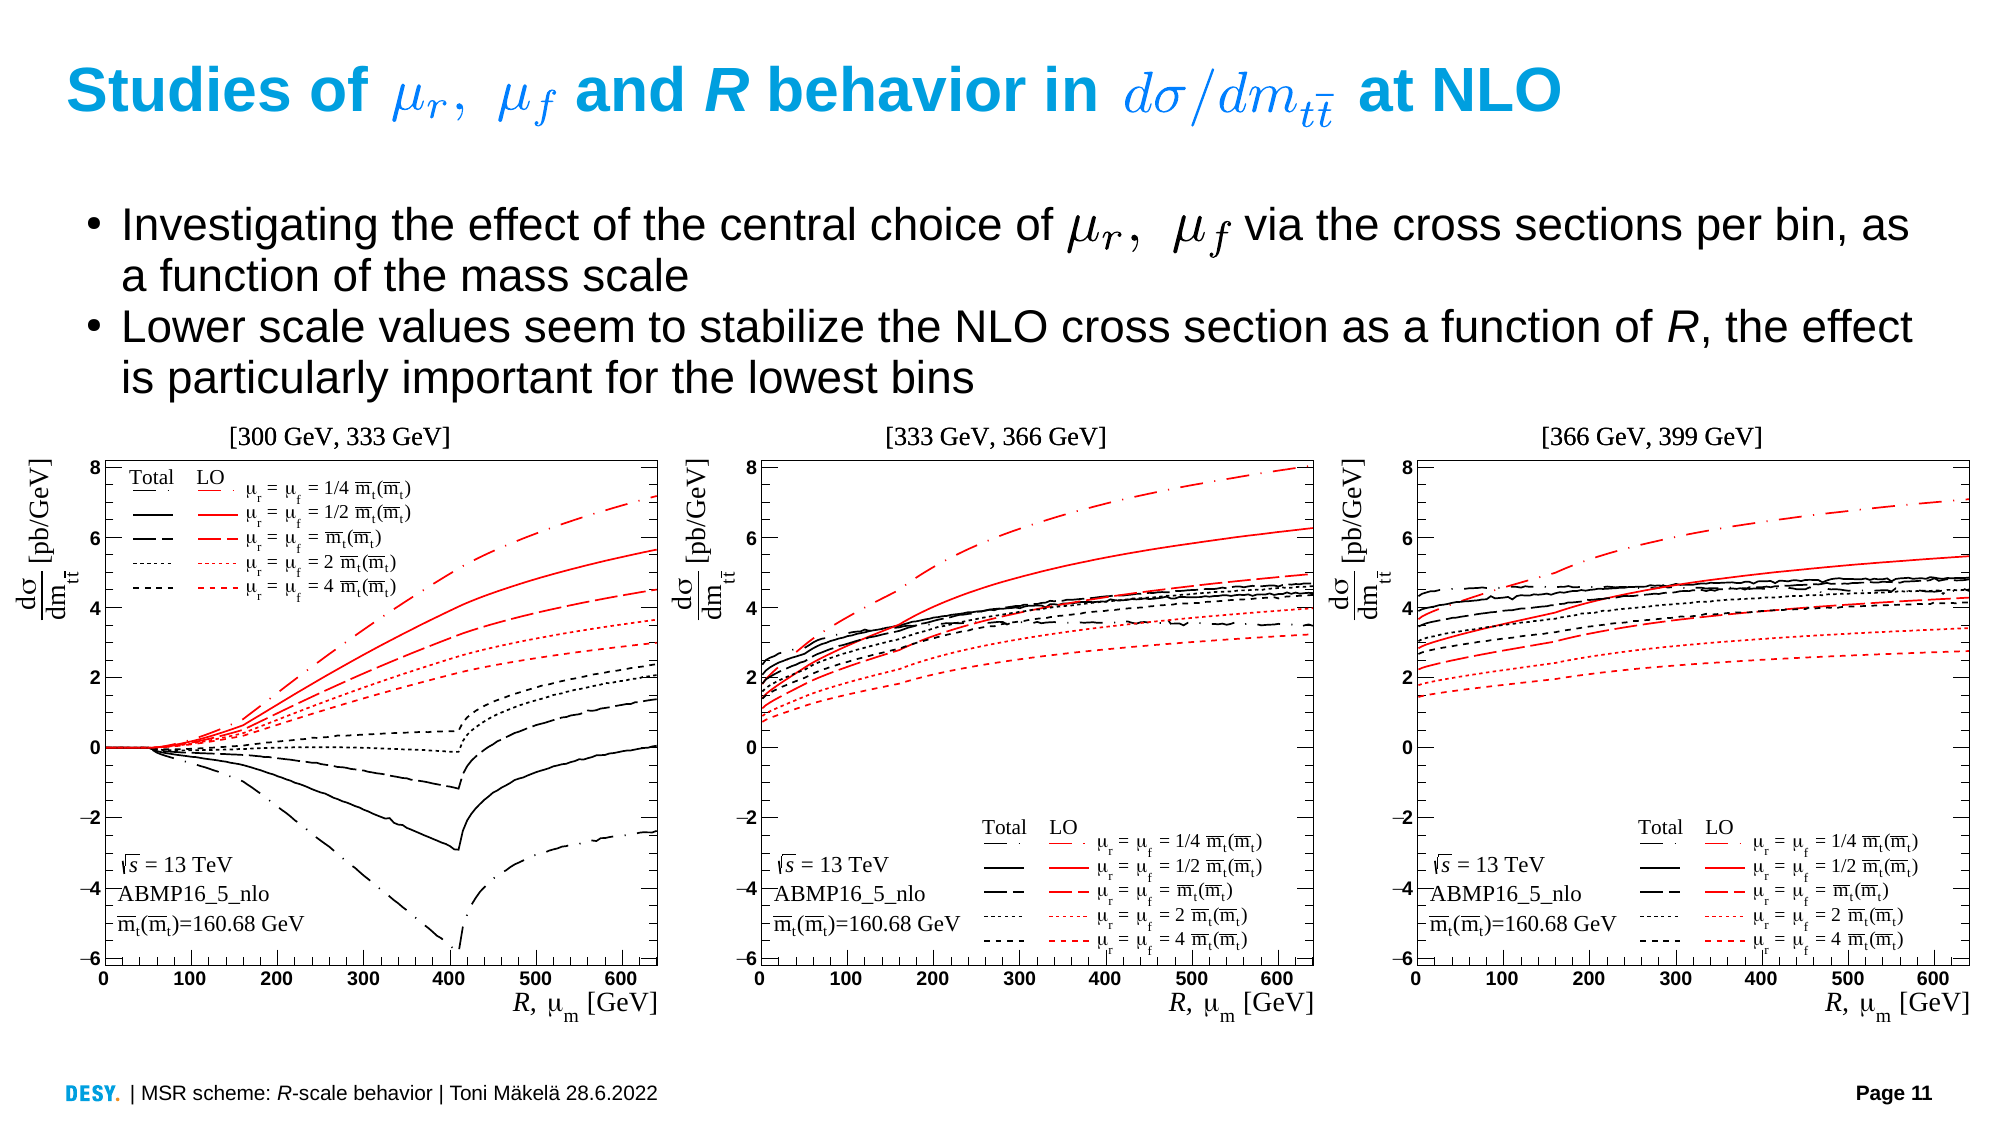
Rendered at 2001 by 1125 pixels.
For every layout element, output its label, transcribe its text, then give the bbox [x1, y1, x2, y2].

text_box Investigating the effect of the central choice of via the cross sections per bin, as a function of the mass scale Lower scale values seem to stabilize the NLO cross section as a function of R, the effect is particularly important for the lowest bins [71, 191, 1936, 412]
text_box [1067, 215, 1232, 258]
text_box [392, 83, 557, 127]
title Studies of and R behavior in at NLO [66, 57, 1933, 132]
footer | MSR scheme: R-scale behavior | Toni Mäkelä 28.6.2022 [129, 1079, 1762, 1111]
picture [14, 416, 1980, 1065]
text_box [1125, 68, 1334, 128]
